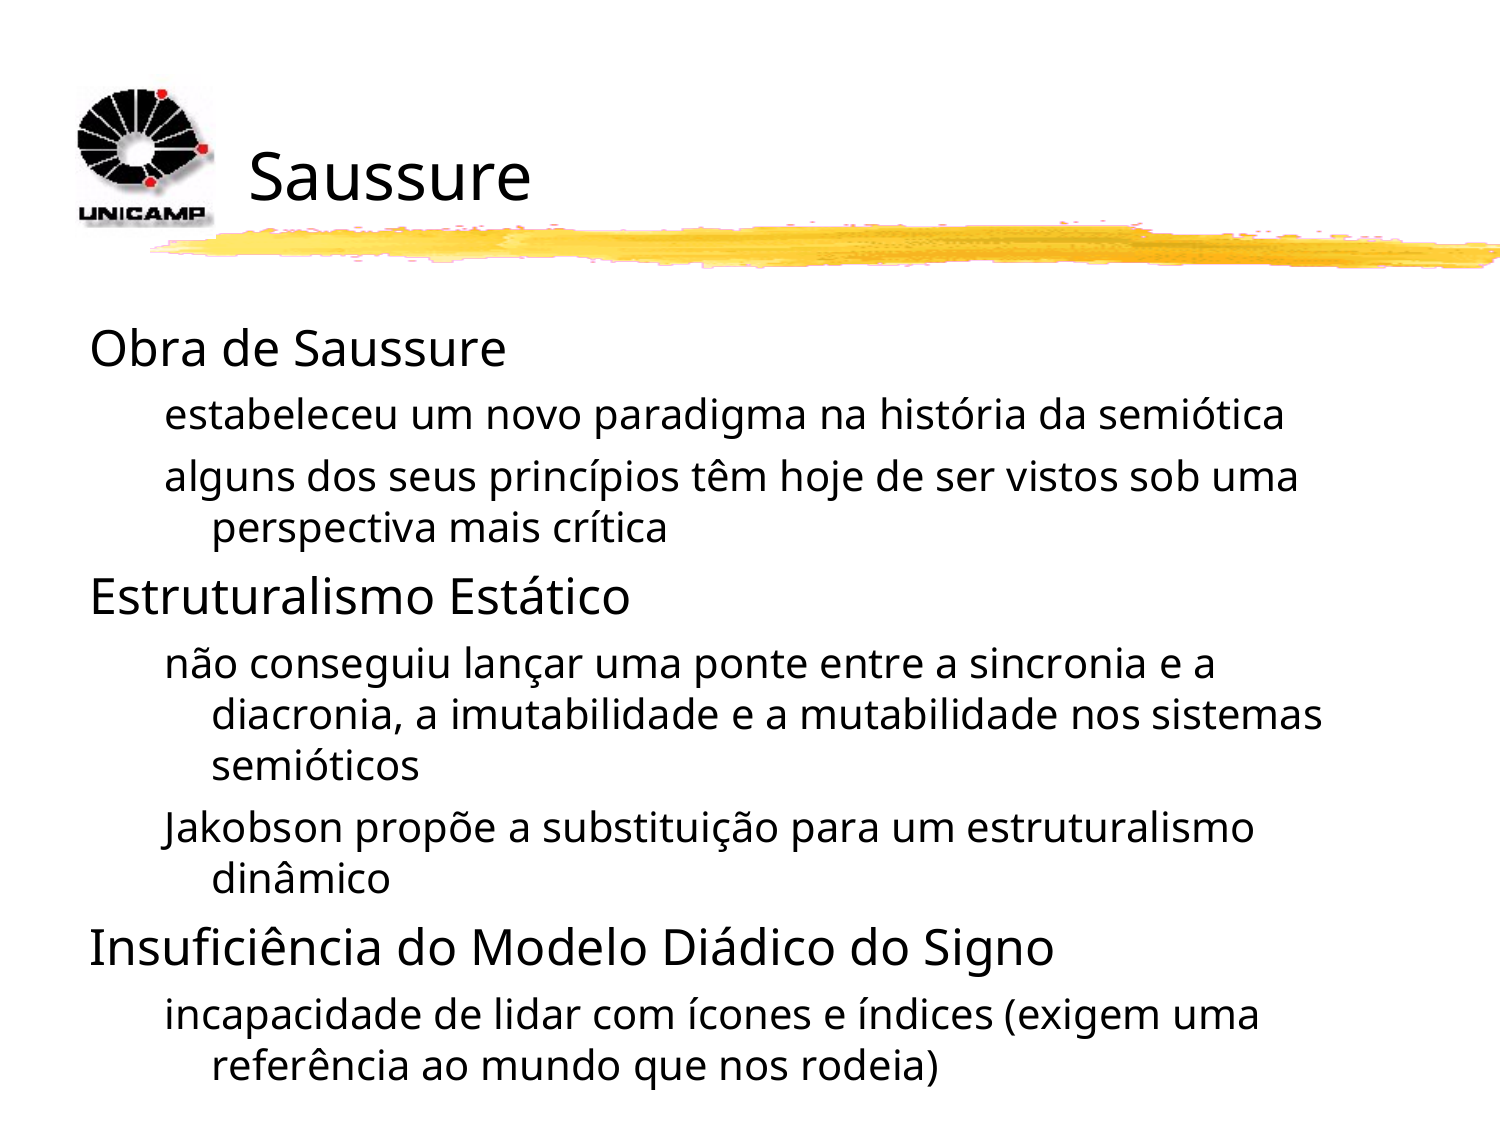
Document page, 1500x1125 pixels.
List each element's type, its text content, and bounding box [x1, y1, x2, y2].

title Saussure [233, 37, 1434, 225]
list Obra de Saussure estabeleceu um novo paradigma na história da semiótica alguns dos seus princípios têm hoje de ser vistos sob uma perspectiva mais crítica Estruturalismo Estático não conseguiu lançar uma ponte entre a sincronia e a diacronia, a imutabilidade e a mutabilidade nos sistemas semióticos Jakobson propõe a substituição para um estruturalismo dinâmico Insuficiência do Modelo Diádico do Signo incapacidade de lidar com ícones e índices (exigem uma referência ao mundo que nos rodeia) [74, 309, 1417, 994]
picture [75, 74, 1500, 279]
